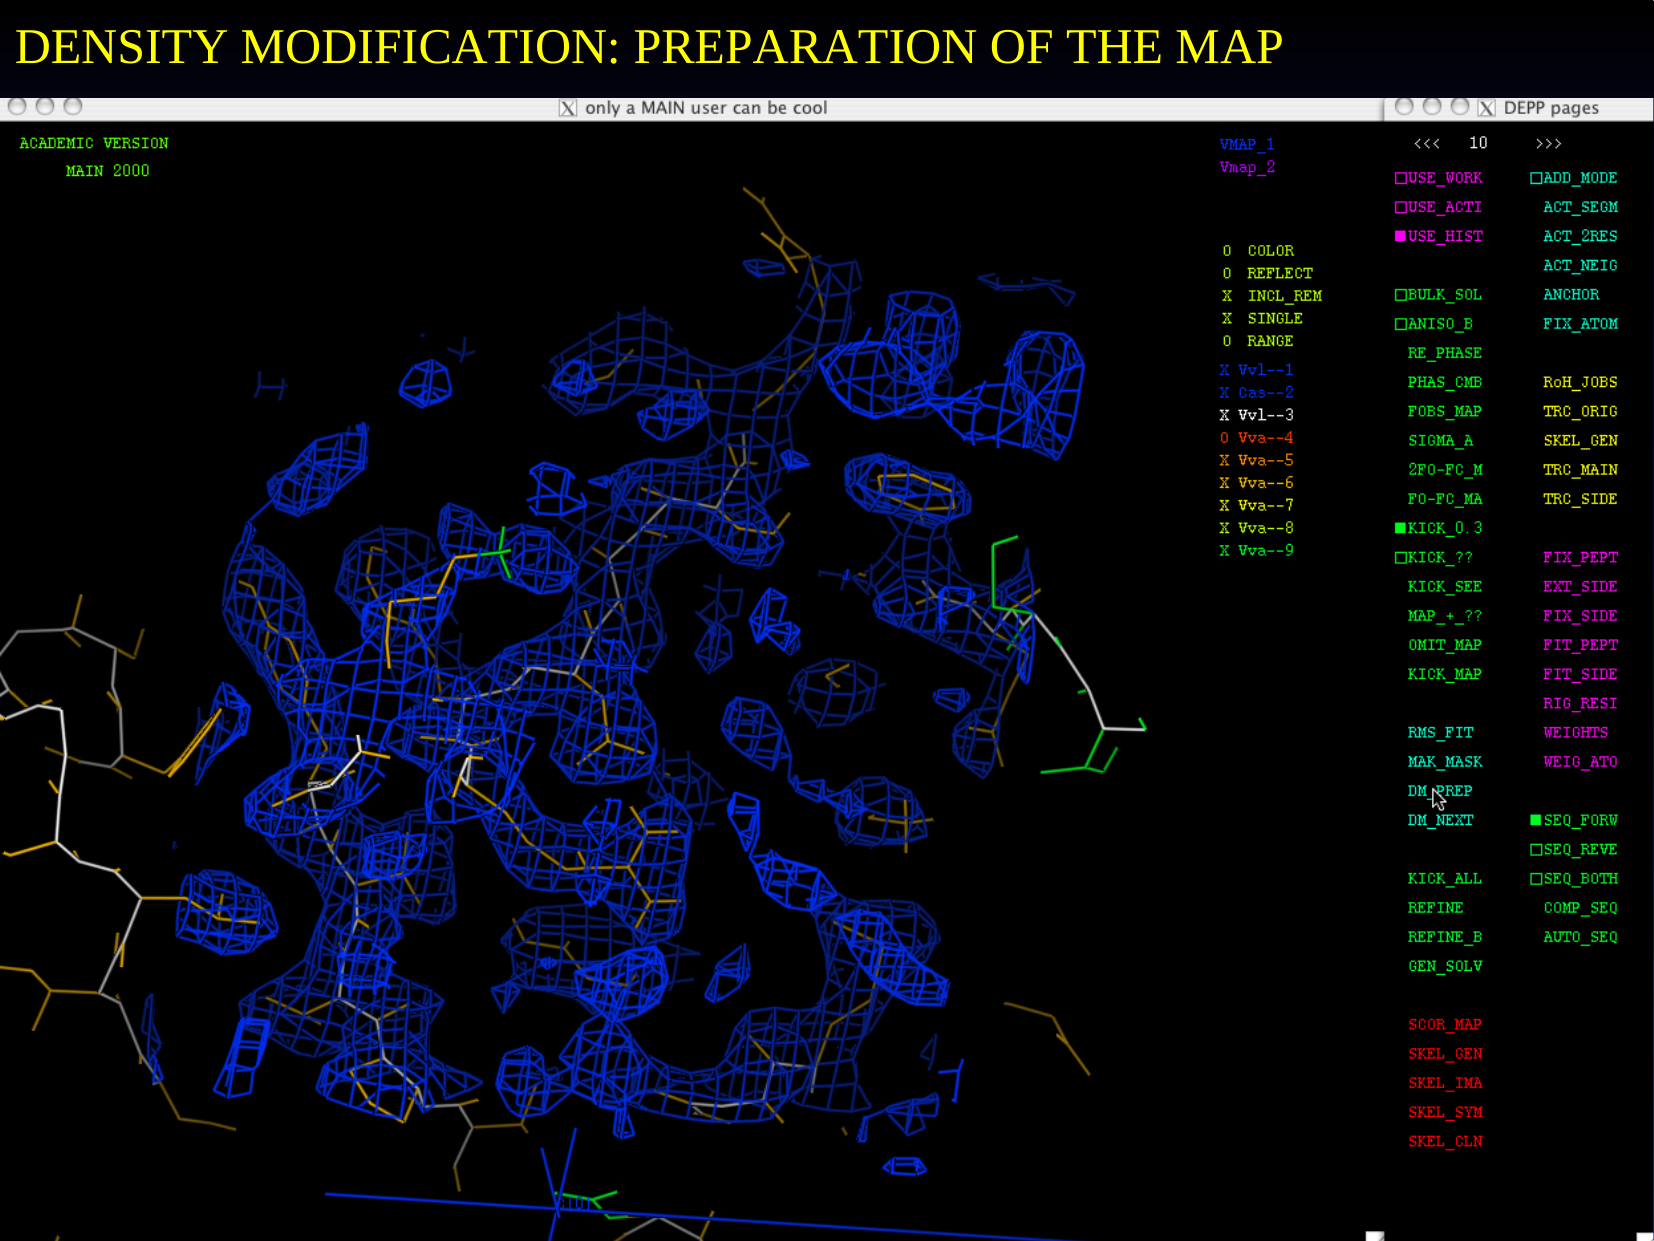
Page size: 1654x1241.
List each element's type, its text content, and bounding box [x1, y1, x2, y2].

picture [0, 98, 1654, 1241]
text_box DENSITY MODIFICATION: PREPARATION OF THE MAP [0, 11, 1283, 83]
